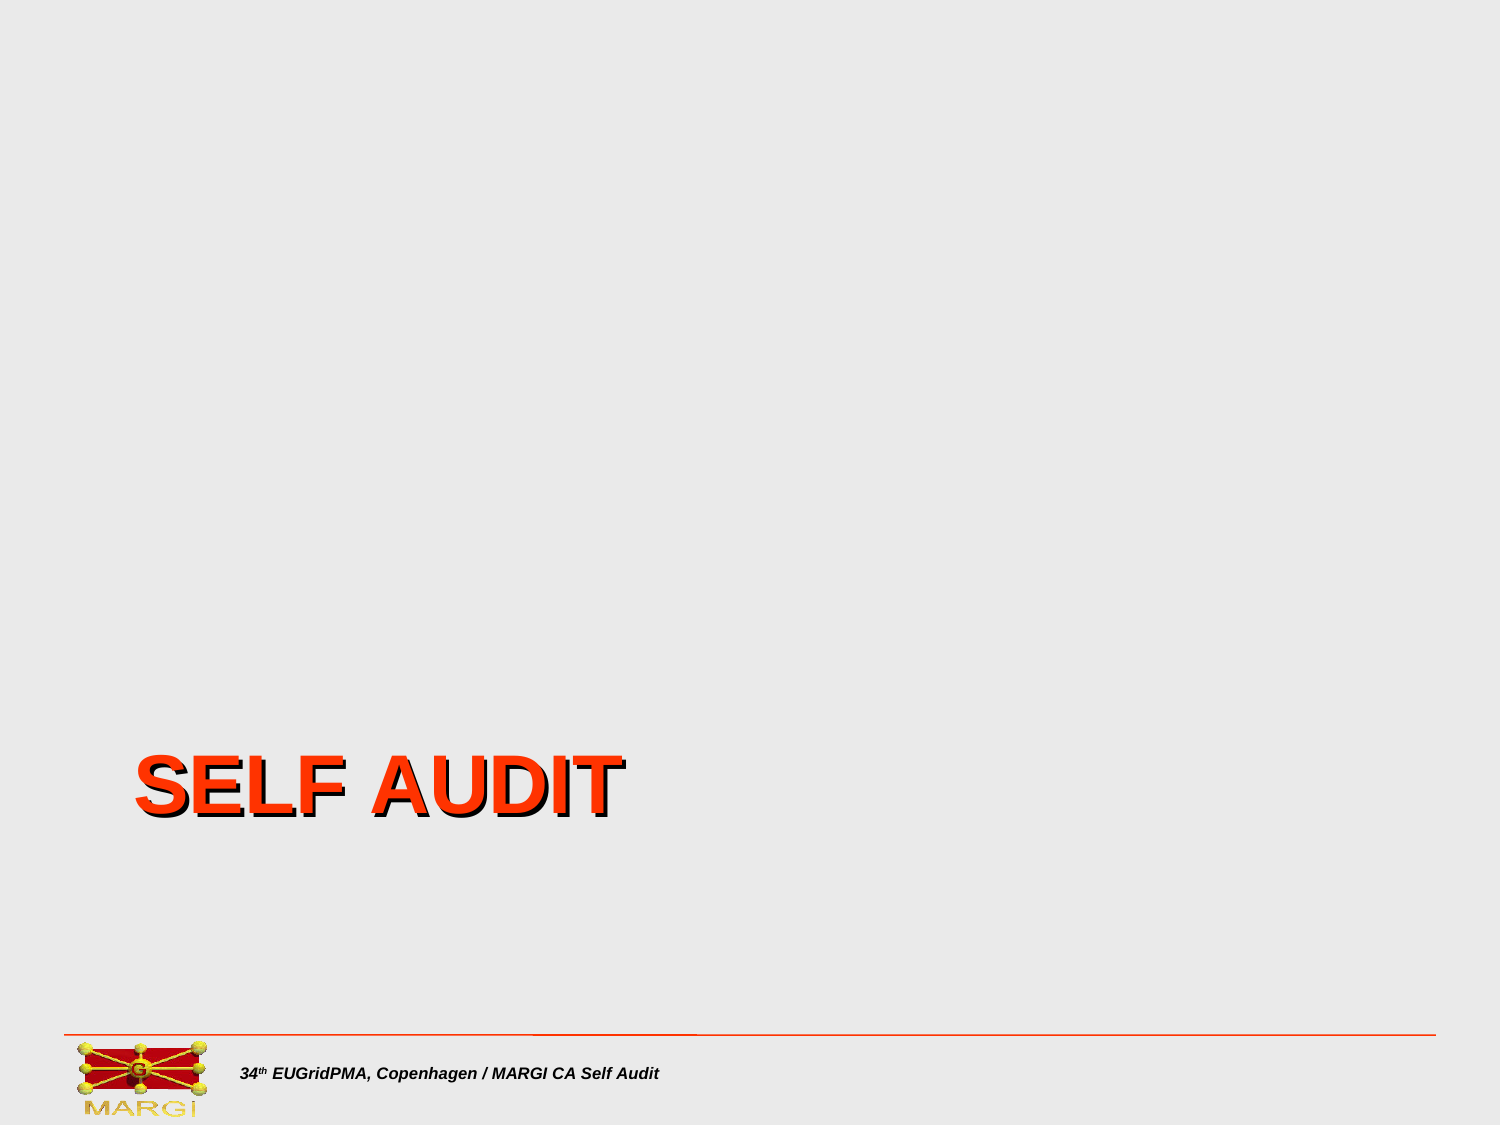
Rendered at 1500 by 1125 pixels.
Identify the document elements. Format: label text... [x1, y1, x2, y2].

text_box SELF AUDIT [118, 722, 1394, 947]
picture [67, 1033, 219, 1123]
